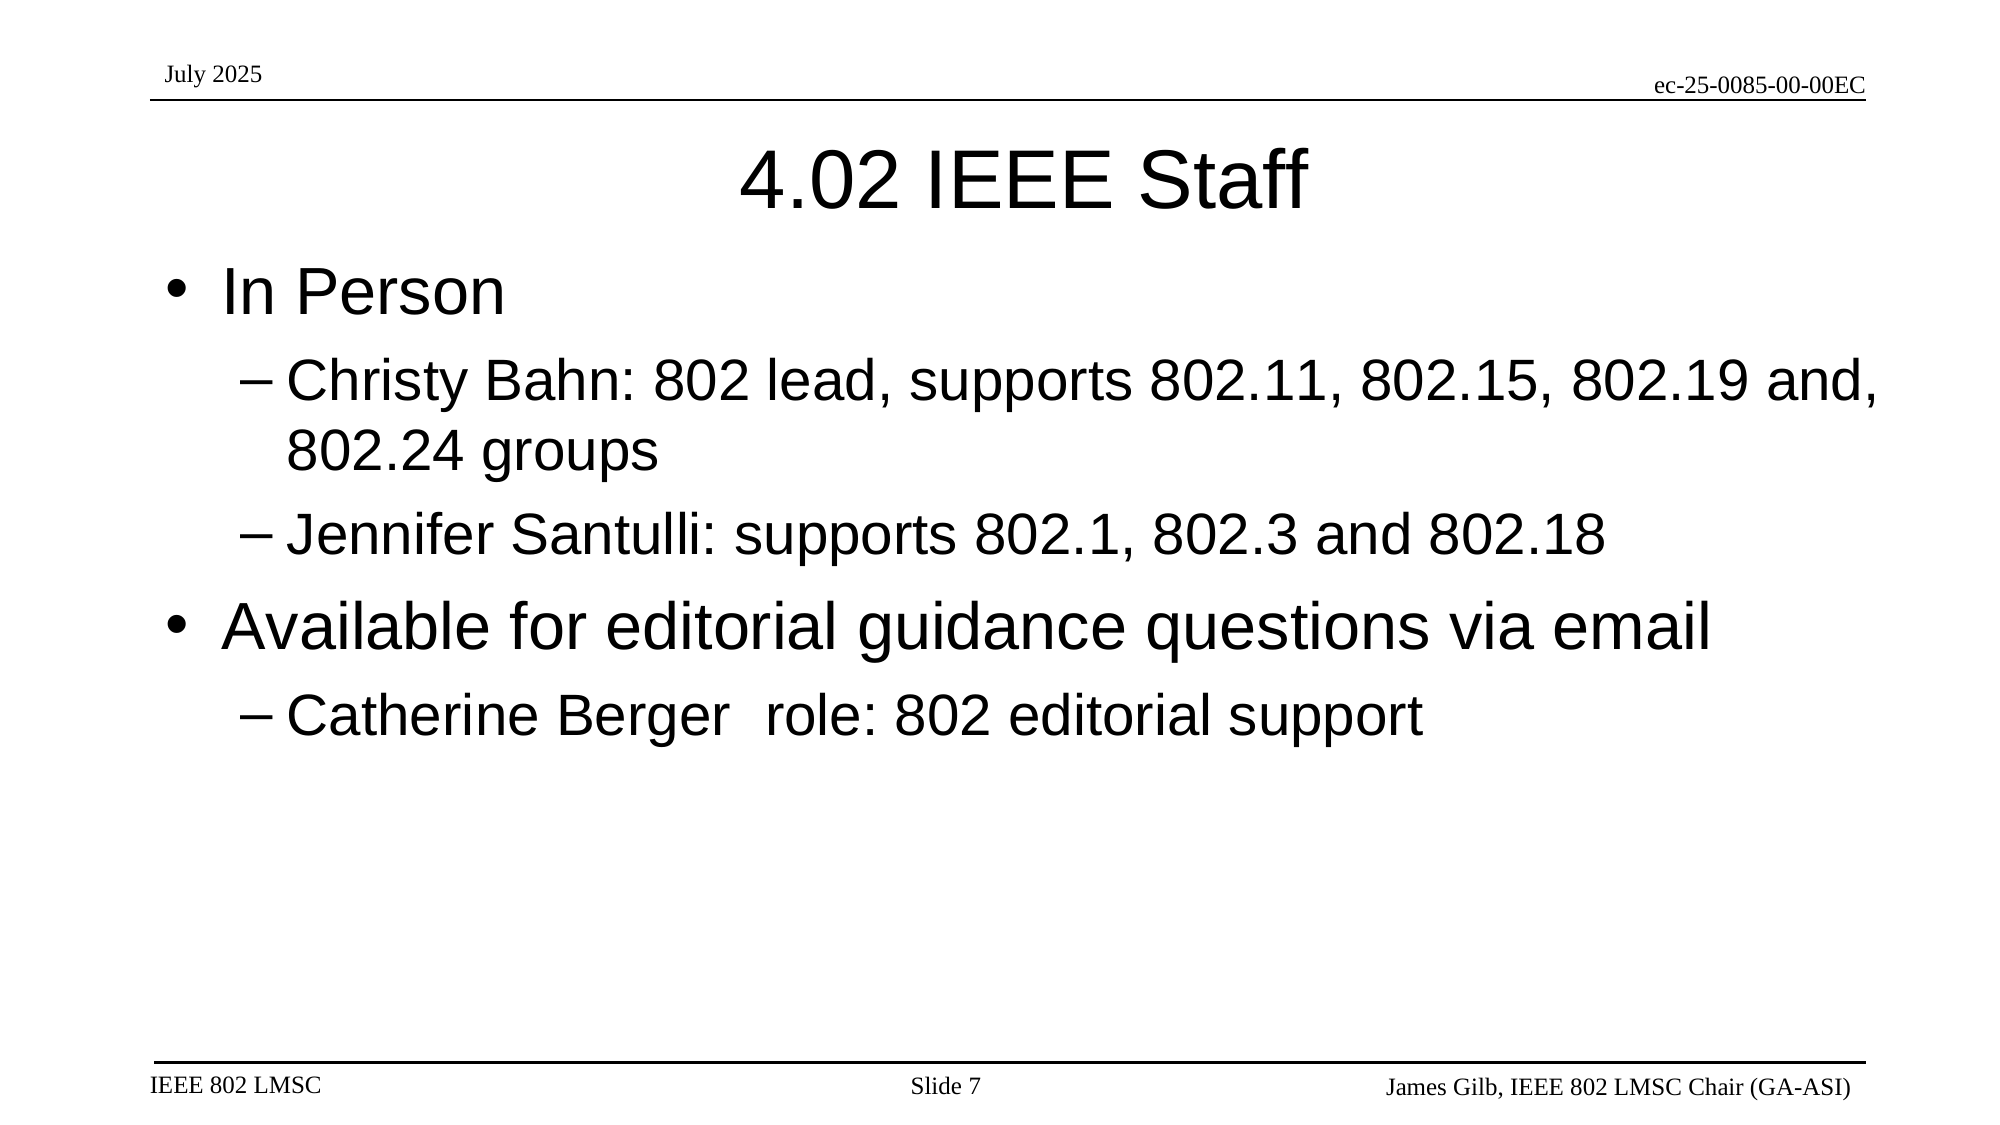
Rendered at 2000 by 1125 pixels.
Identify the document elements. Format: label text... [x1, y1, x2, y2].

title 4.02 IEEE Staff [149, 112, 1900, 238]
list In Person Christy Bahn: 802 lead, supports 802.11, 802.15, 802.19 and, 802.24 groups Jennifer Santulli: supports 802.1, 802.3 and 802.18 Available for editorial guidance questions via email Catherine Berger role: 802 editorial support [149, 239, 1900, 1051]
